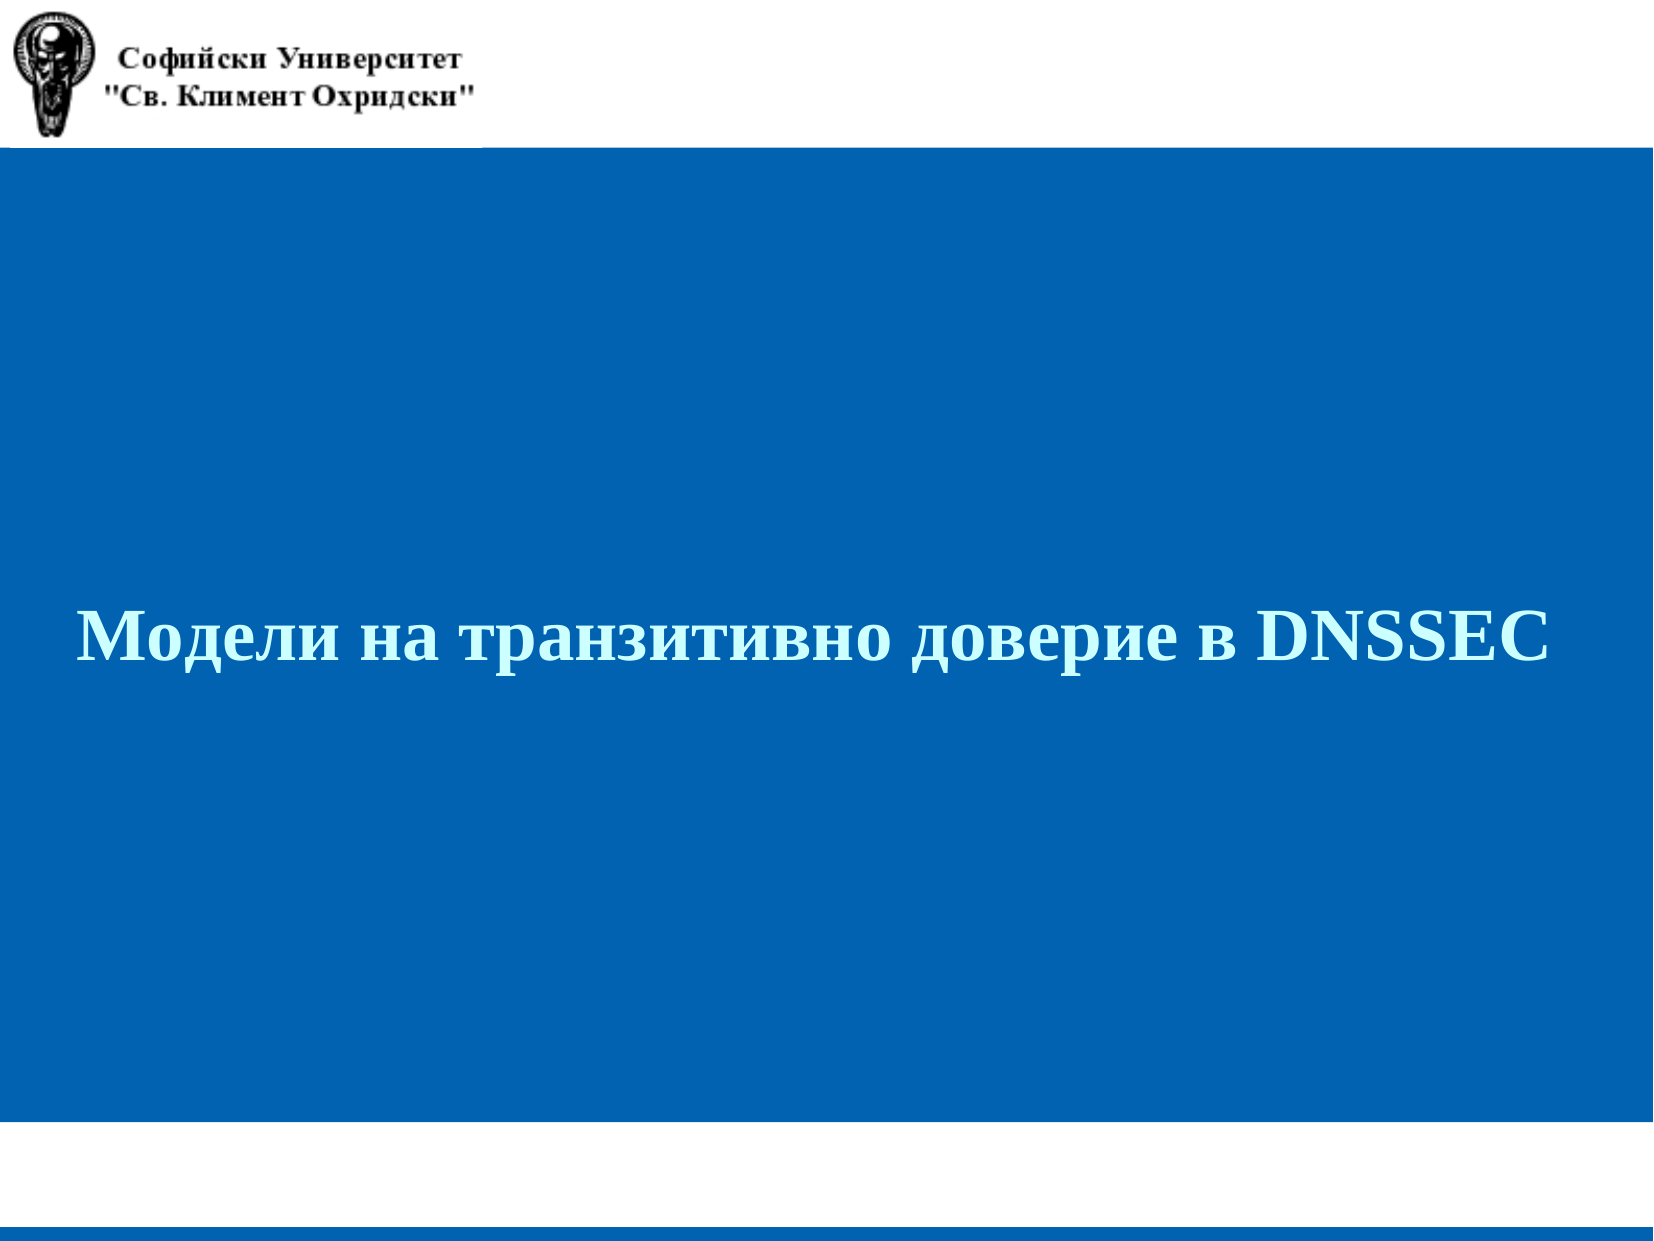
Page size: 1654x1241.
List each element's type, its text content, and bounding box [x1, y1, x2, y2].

picture [10, 0, 482, 148]
text_box Модели на транзитивно доверие в DNSSEC [0, 147, 1653, 1123]
